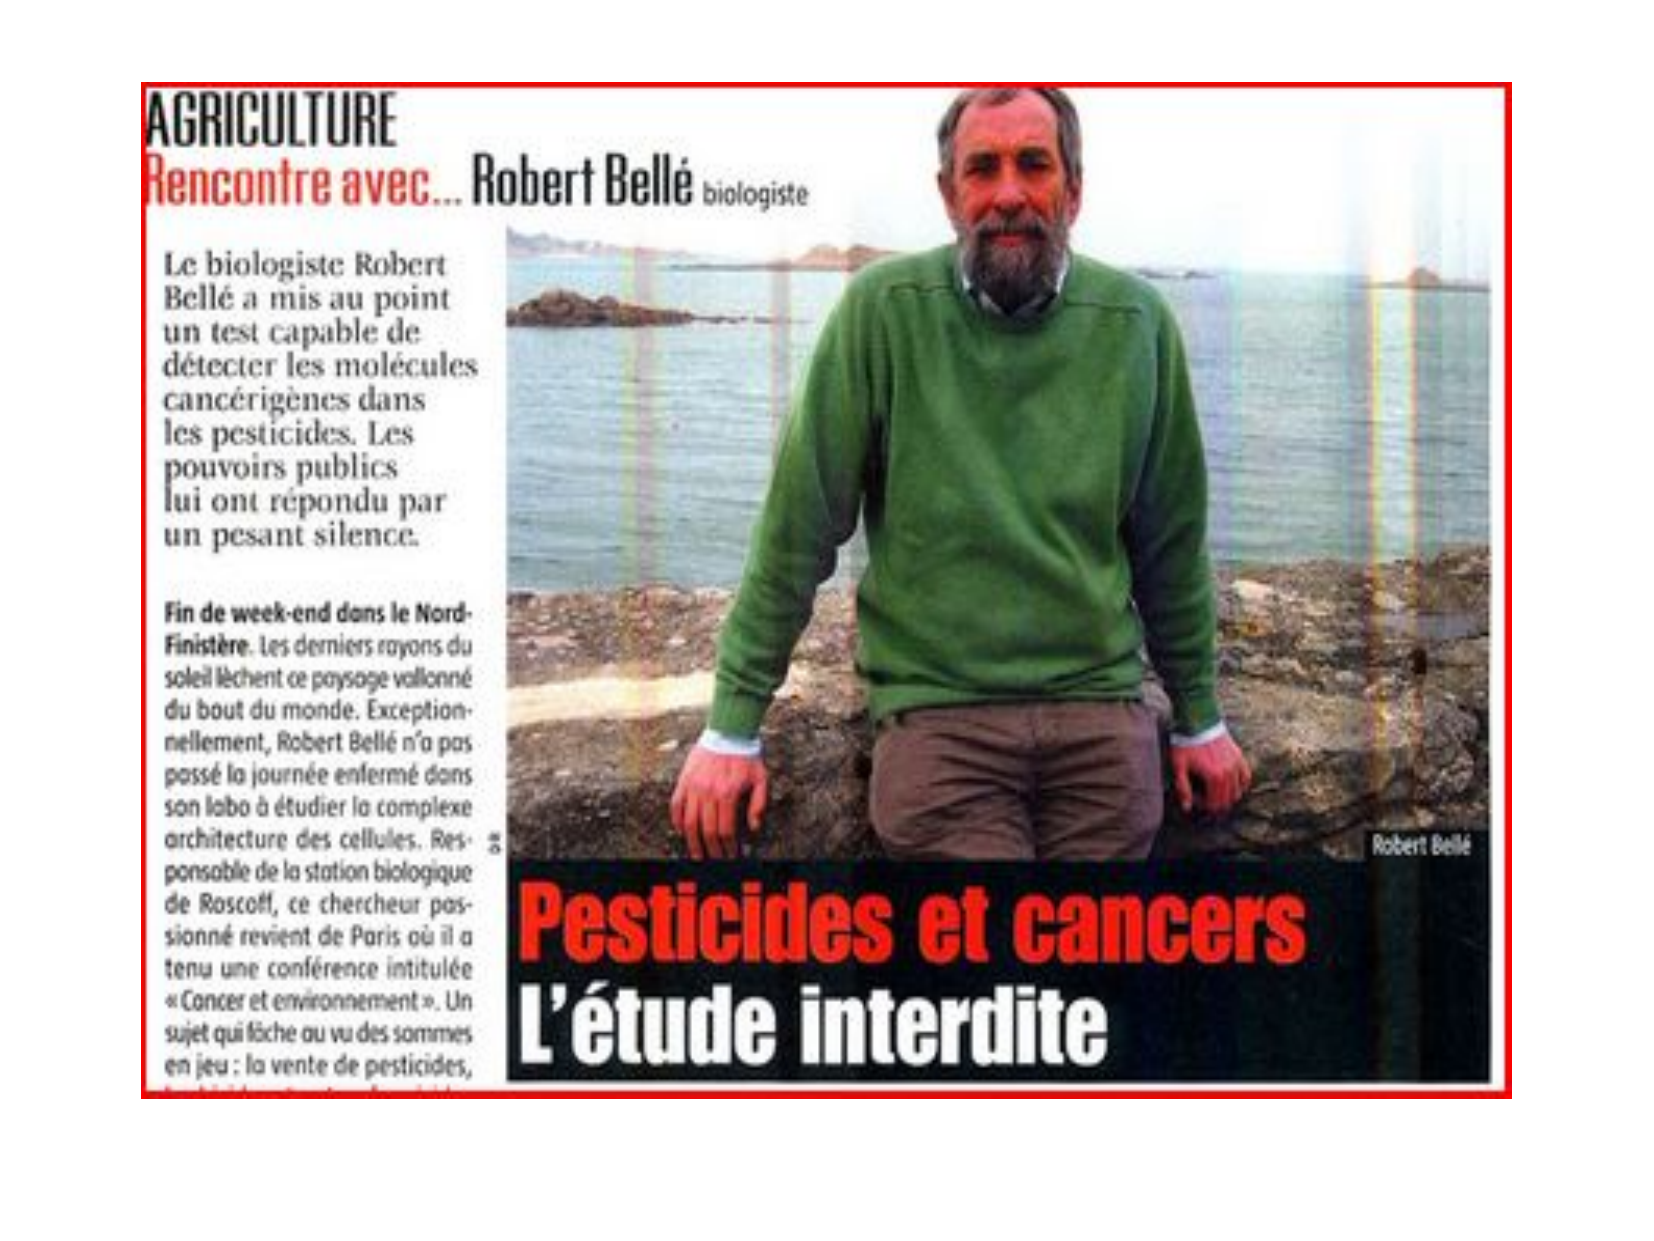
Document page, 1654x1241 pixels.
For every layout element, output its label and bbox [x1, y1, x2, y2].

picture [141, 82, 1512, 1099]
